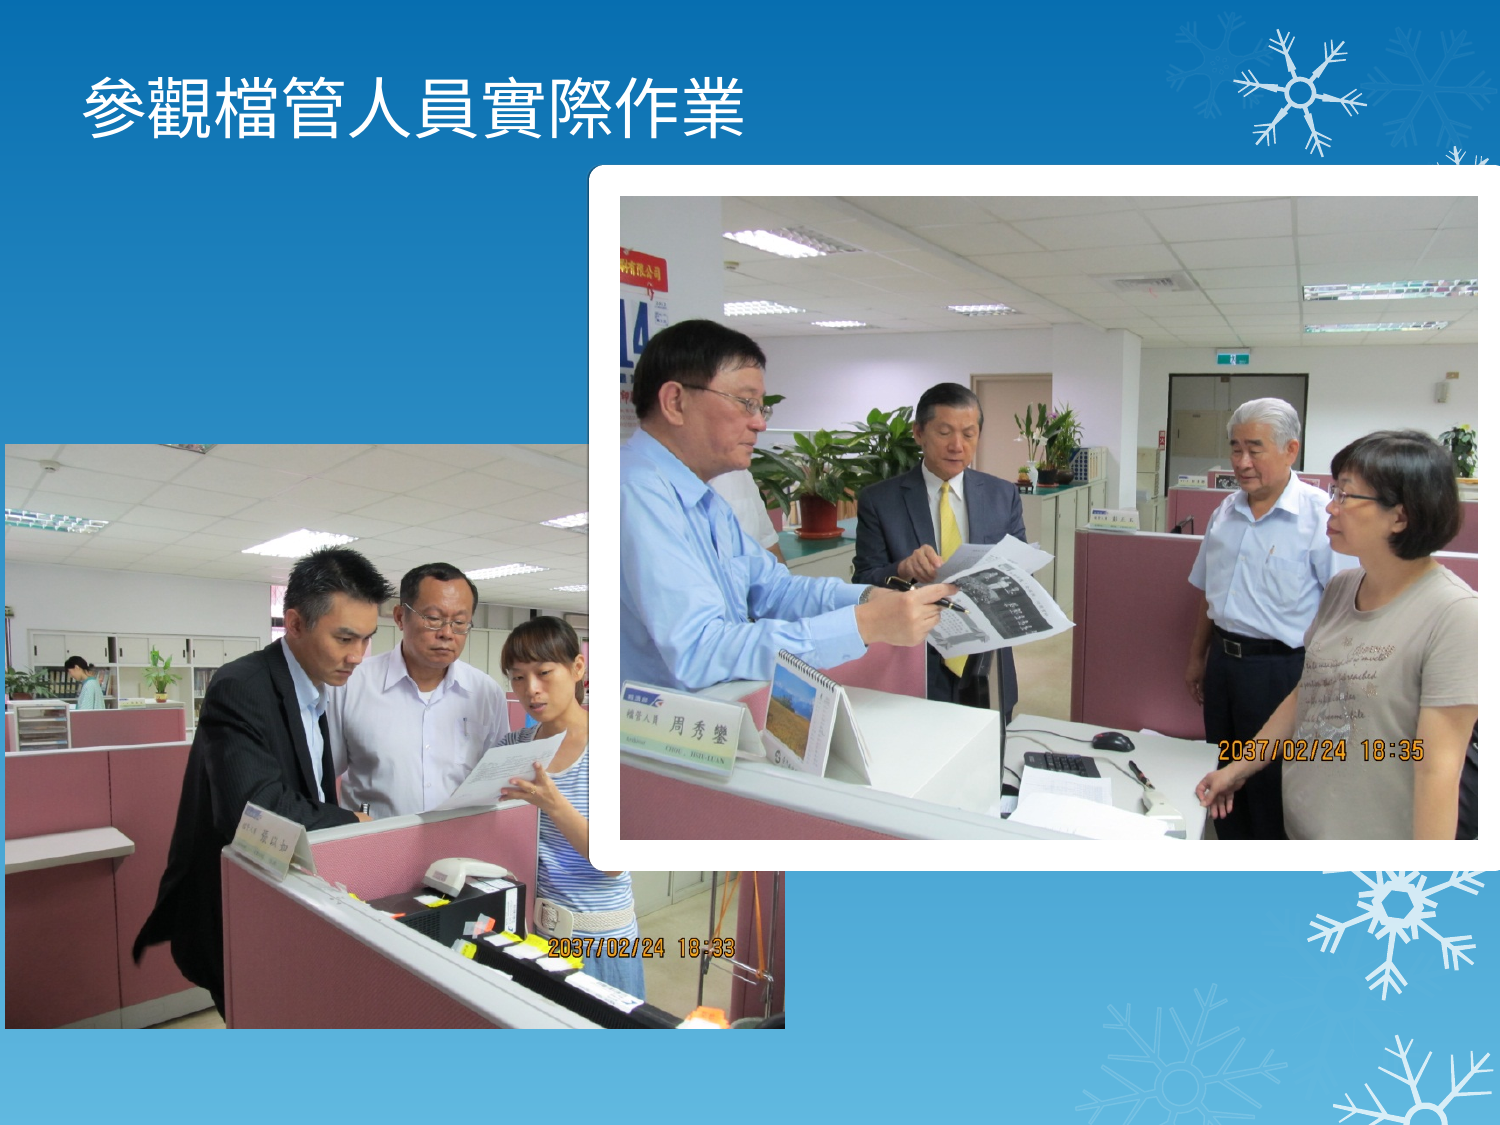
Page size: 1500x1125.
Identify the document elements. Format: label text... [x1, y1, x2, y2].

picture [620, 196, 1479, 841]
picture [5, 444, 785, 1030]
title 參觀檔管人員實際作業 [64, 30, 1234, 183]
